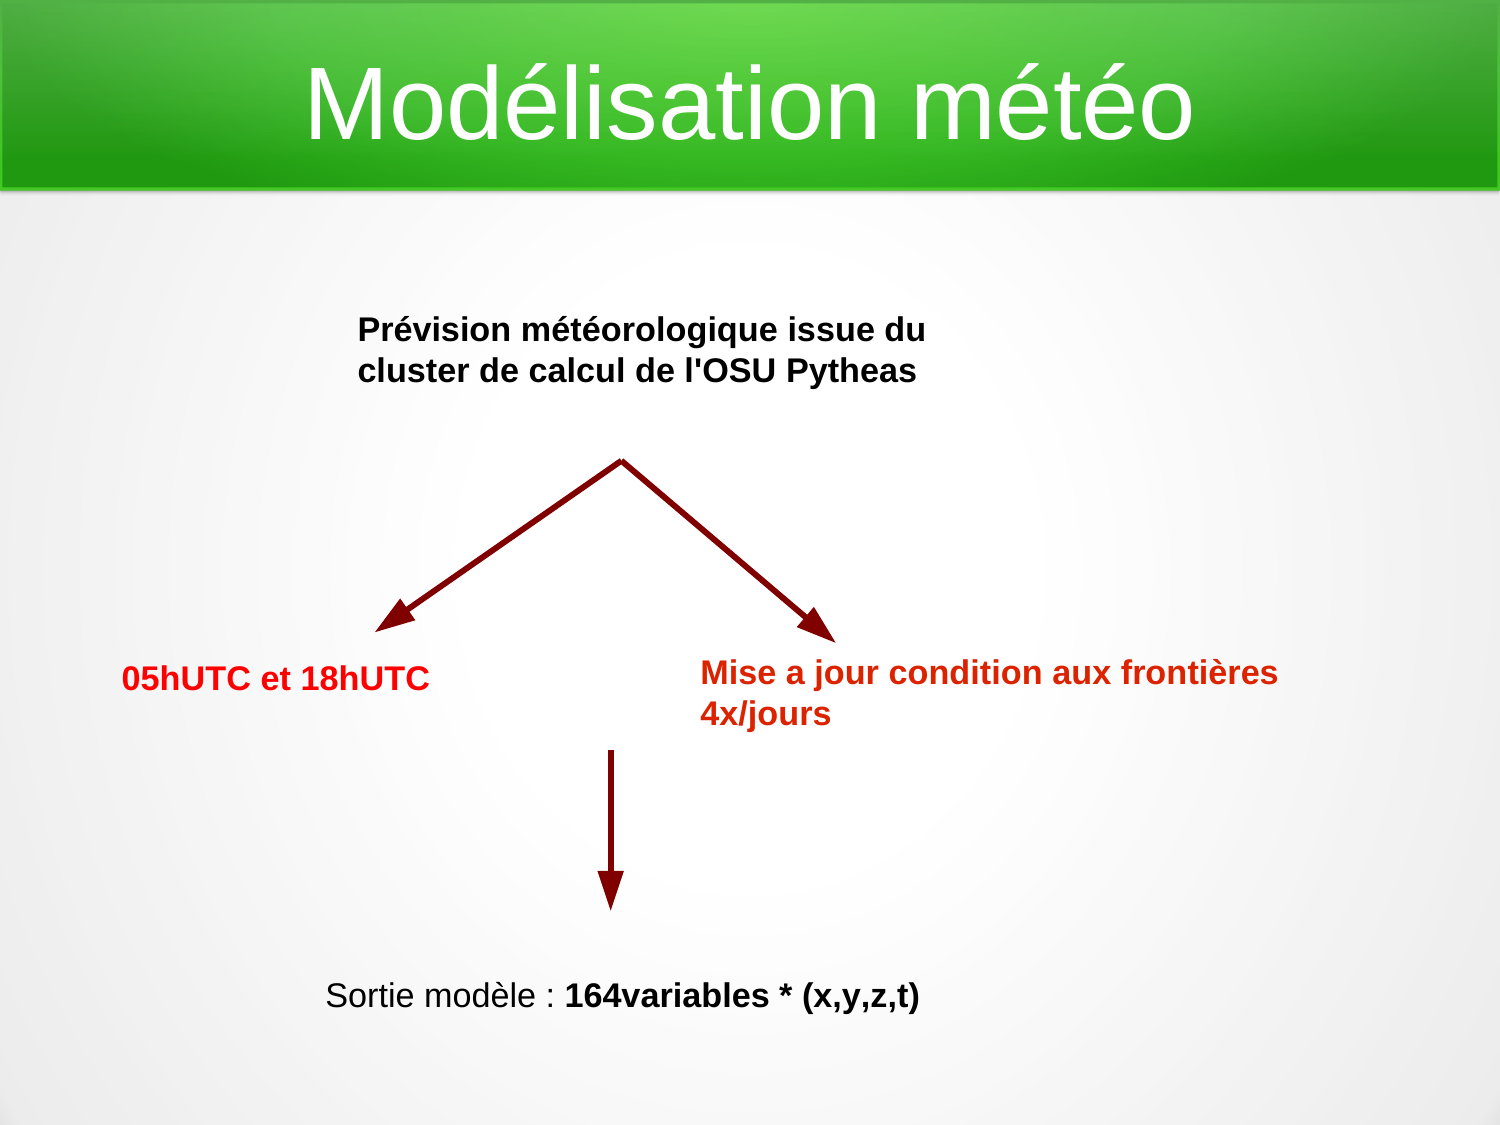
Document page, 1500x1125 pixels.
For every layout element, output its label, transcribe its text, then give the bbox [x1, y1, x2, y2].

text_box Mise a jour condition aux frontières 4x/jours [685, 642, 1415, 740]
text_box Prévision météorologique issue du cluster de calcul de l'OSU Pytheas [342, 299, 997, 397]
title Modélisation météo [75, 41, 1425, 166]
text_box Sortie modèle : 164variables * (x,y,z,t) [310, 966, 1083, 1022]
text_box 05hUTC et 18hUTC [106, 648, 536, 705]
